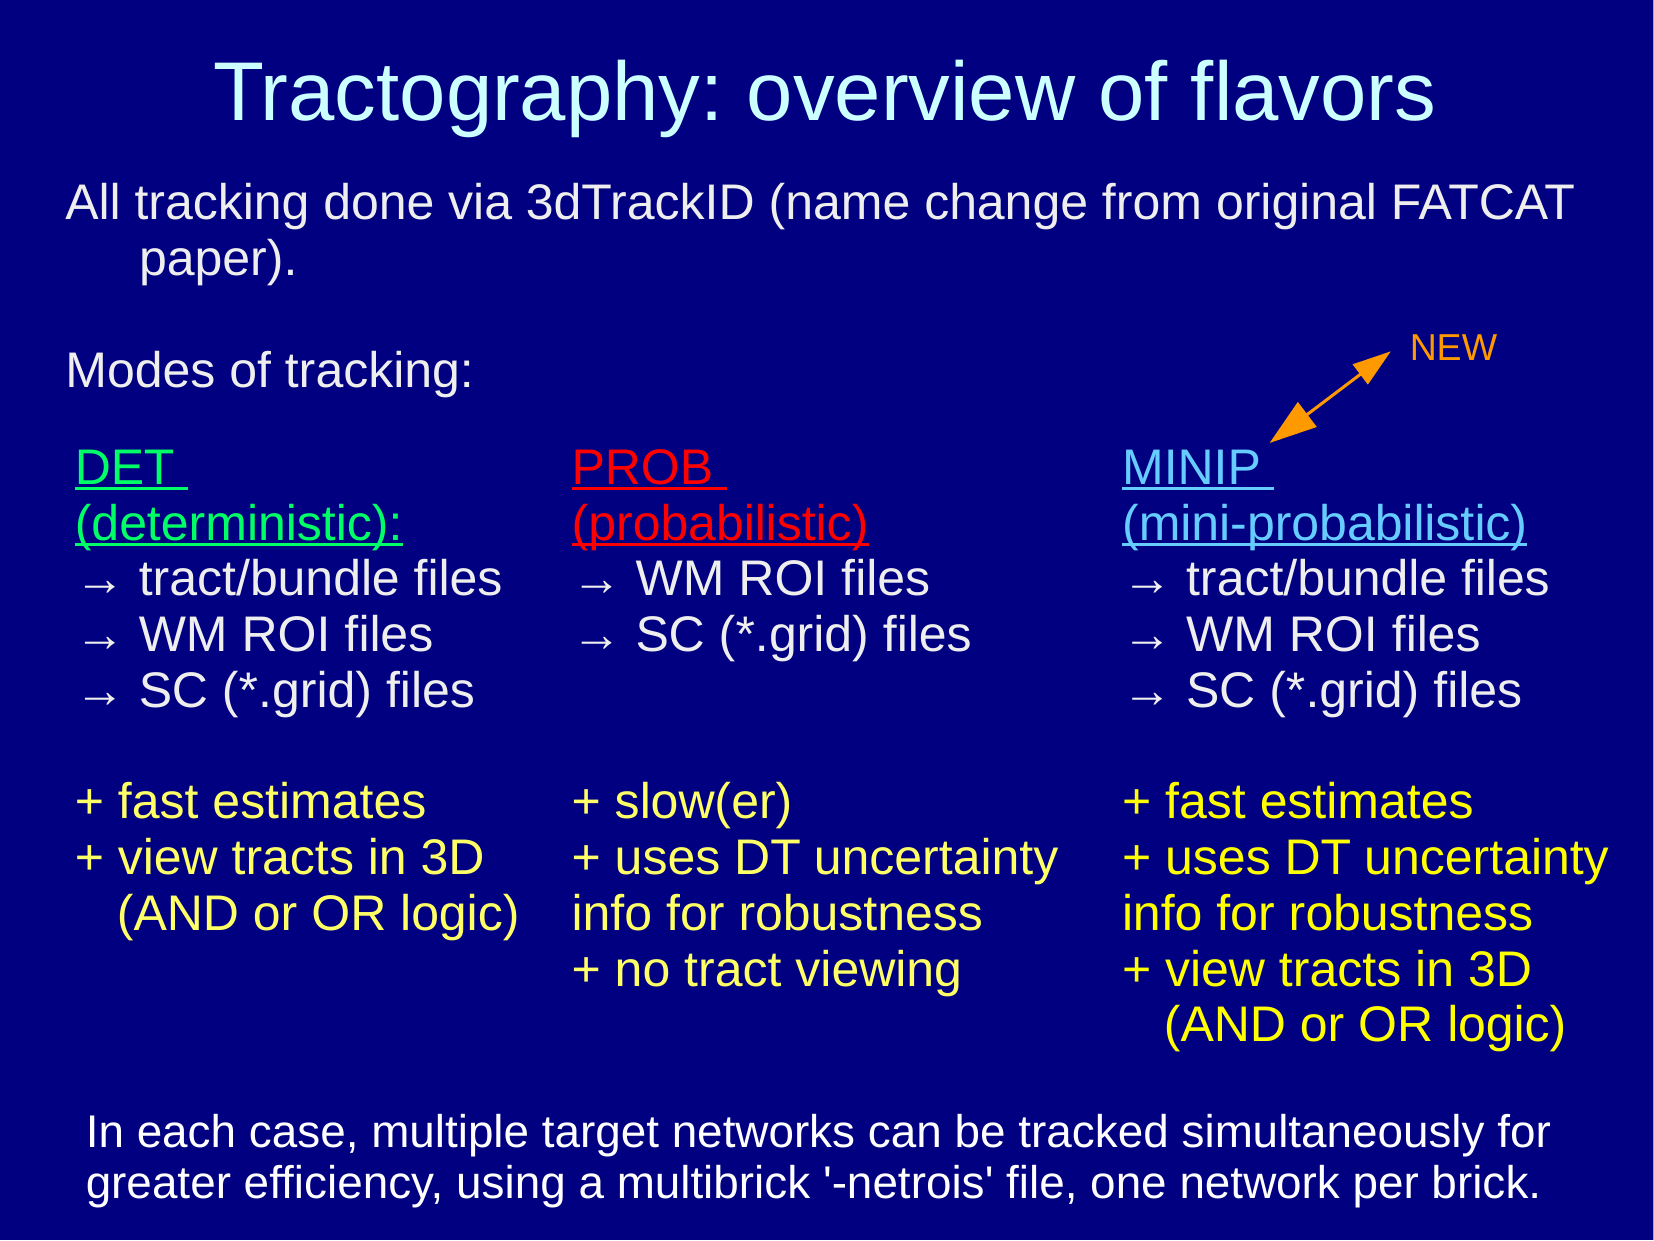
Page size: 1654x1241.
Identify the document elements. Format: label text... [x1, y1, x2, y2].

text_box PROB (probabilistic) → WM ROI files → SC (*.grid) files + slow(er) + uses DT uncertainty info for robustness + no tract viewing [556, 431, 1096, 1005]
text_box All tracking done via 3dTrackID (name change from original FATCAT paper). Modes of tracking: [50, 167, 1592, 517]
text_box NEW [1394, 318, 1512, 376]
text_box In each case, multiple target networks can be tracked simultaneously for greater efficiency, using a multibrick '-netrois' file, one network per brick. [71, 1098, 1579, 1216]
text_box DET (deterministic): → tract/bundle files → WM ROI files → SC (*.grid) files + fast estimates + view tracts in 3D (AND or OR logic) [60, 431, 544, 949]
text_box MINIP (mini-probabilistic) → tract/bundle files → WM ROI files → SC (*.grid) files + fast estimates + uses DT uncertainty info for robustness + view tracts in 3D (AND or OR logic) [1107, 431, 1642, 1060]
title Tractography: overview of flavors [23, 23, 1627, 160]
